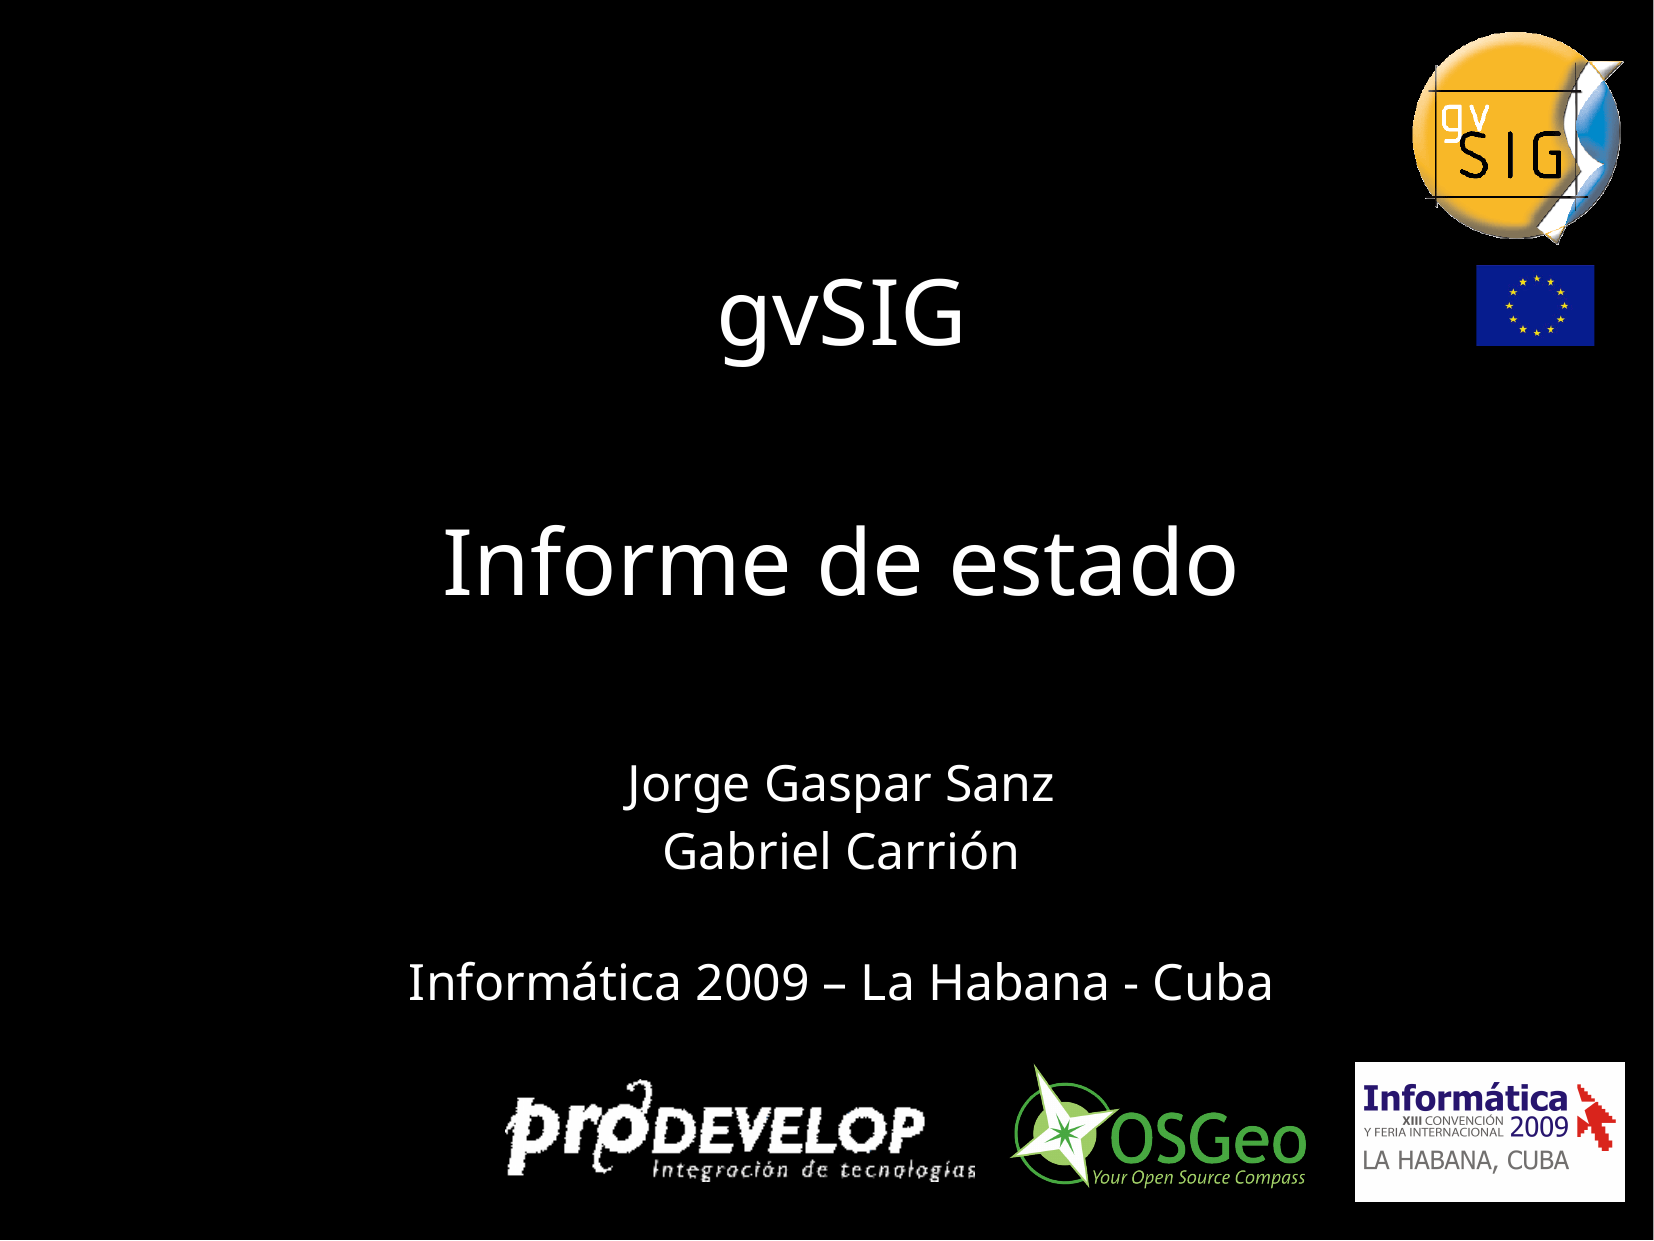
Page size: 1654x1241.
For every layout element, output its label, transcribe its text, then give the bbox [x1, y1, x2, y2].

picture [1009, 1063, 1306, 1189]
picture [1476, 265, 1595, 346]
text_box gvSIG Informe de estado Jorge Gaspar Sanz Gabriel Carrión Informática 2009 – La Habana - Cuba [324, 240, 1359, 911]
picture [505, 1079, 975, 1182]
picture [1355, 1062, 1625, 1202]
picture [1408, 29, 1625, 247]
